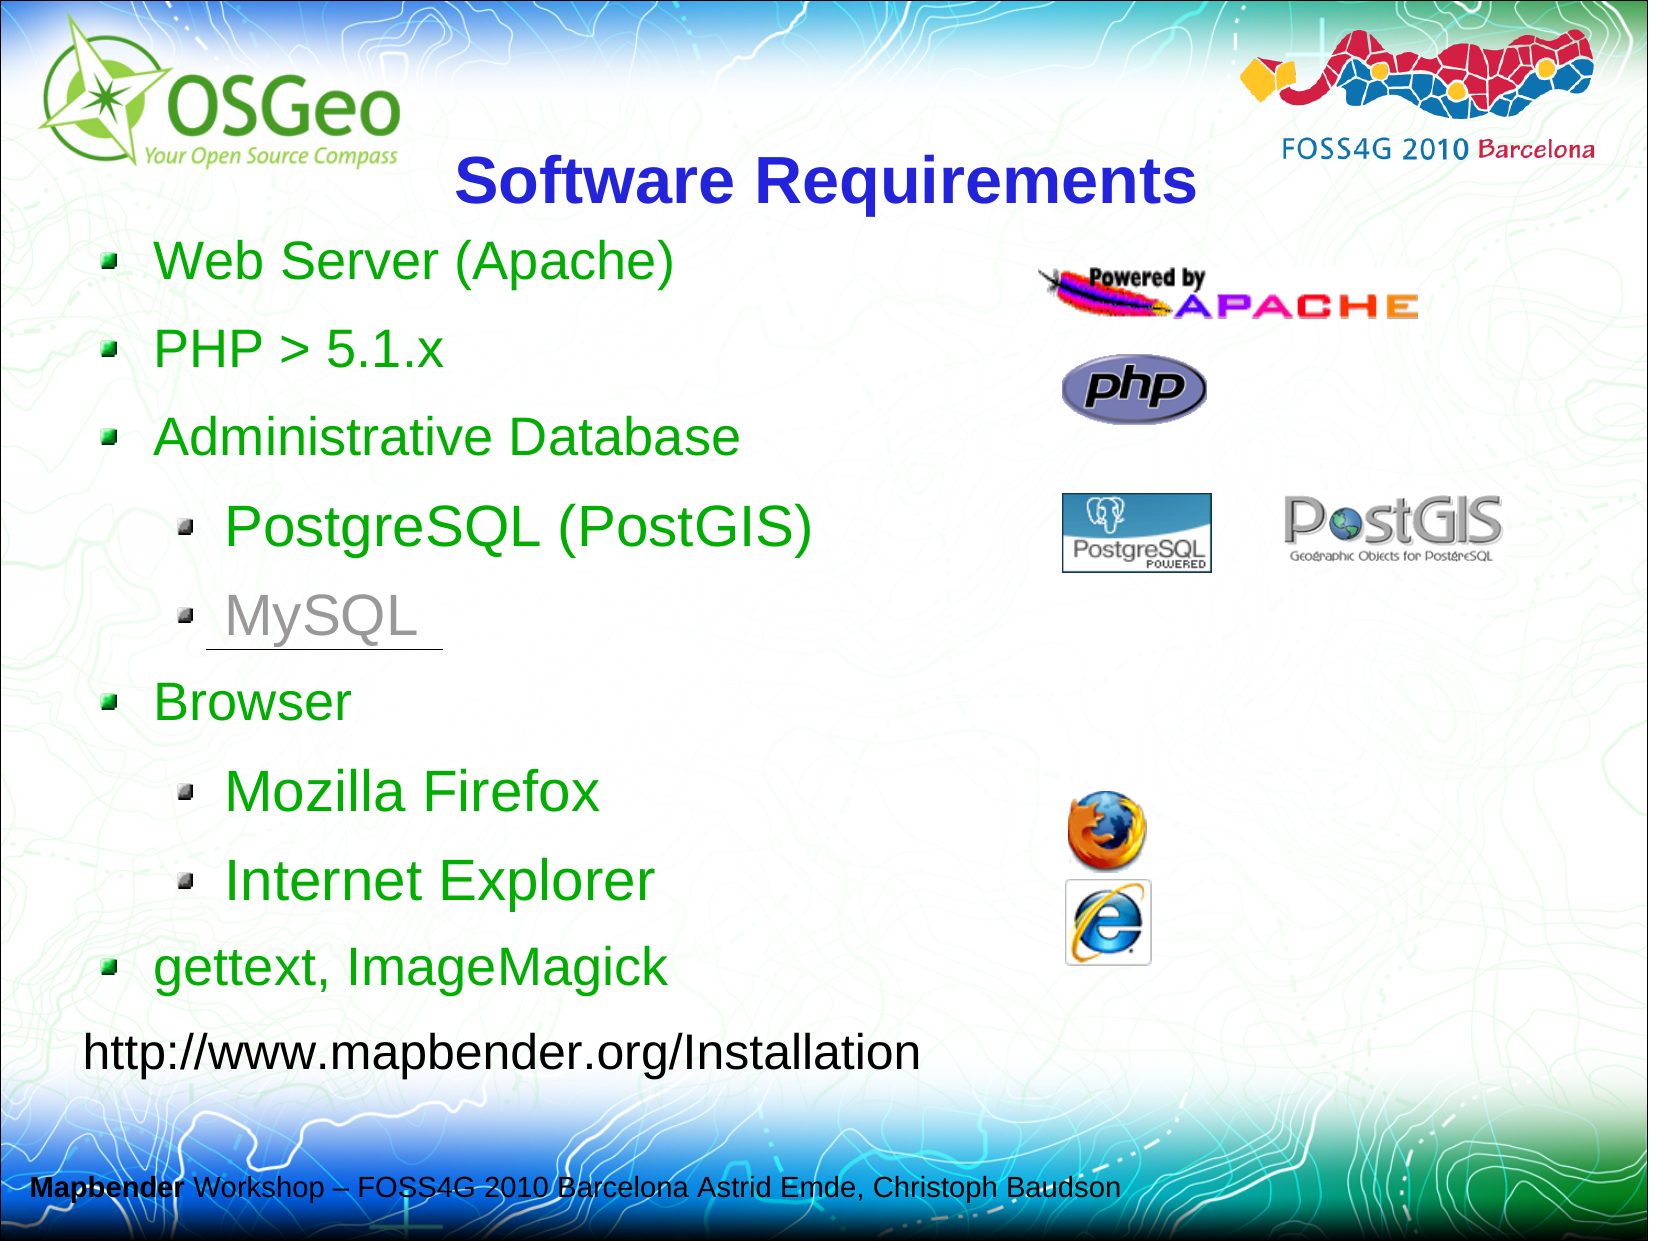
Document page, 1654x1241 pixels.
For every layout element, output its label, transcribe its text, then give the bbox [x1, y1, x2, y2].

list Web Server (Apache) PHP > 5.1.x Administrative Database PostgreSQL (PostGIS) MySQL Browser Mozilla Firefox Internet Explorer gettext, ImageMagick http://www.mapbender.org/Installation [82, 230, 1004, 1150]
picture [1, 1, 1647, 1240]
title Software Requirements [82, 106, 1571, 254]
